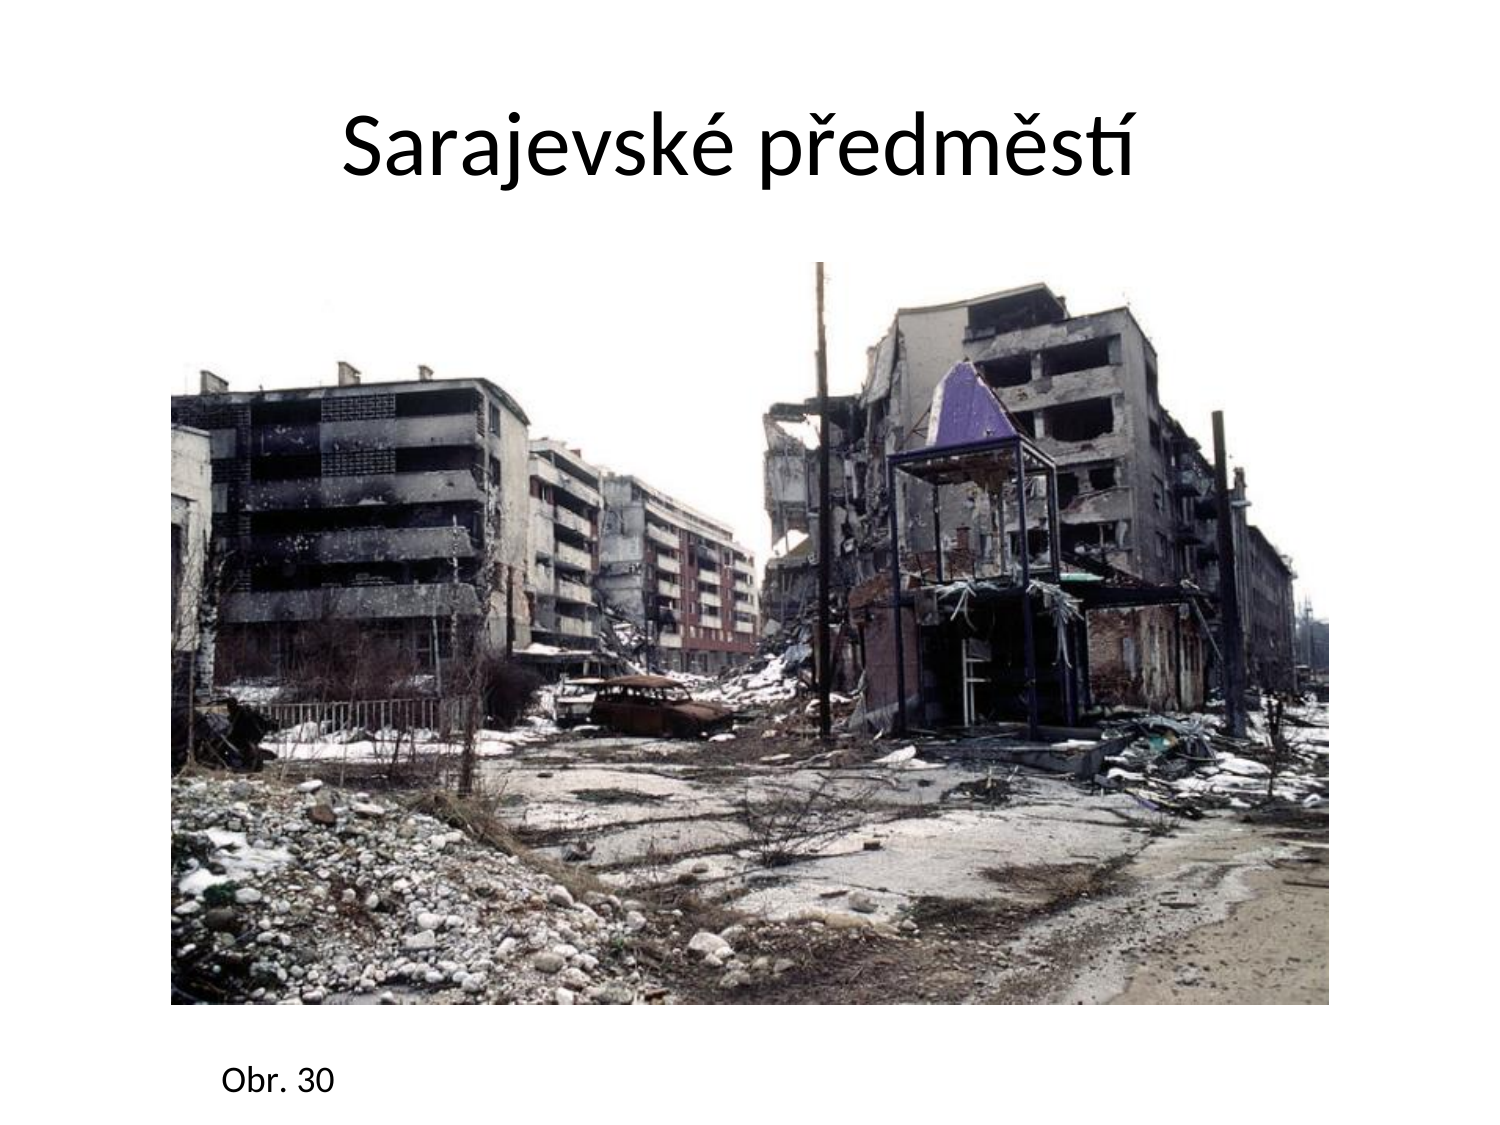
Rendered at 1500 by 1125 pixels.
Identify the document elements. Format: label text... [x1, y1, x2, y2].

title Sarajevské předměstí [75, 45, 1426, 233]
text_box Obr. 30 [206, 1046, 573, 1108]
text_box [171, 262, 1329, 1006]
